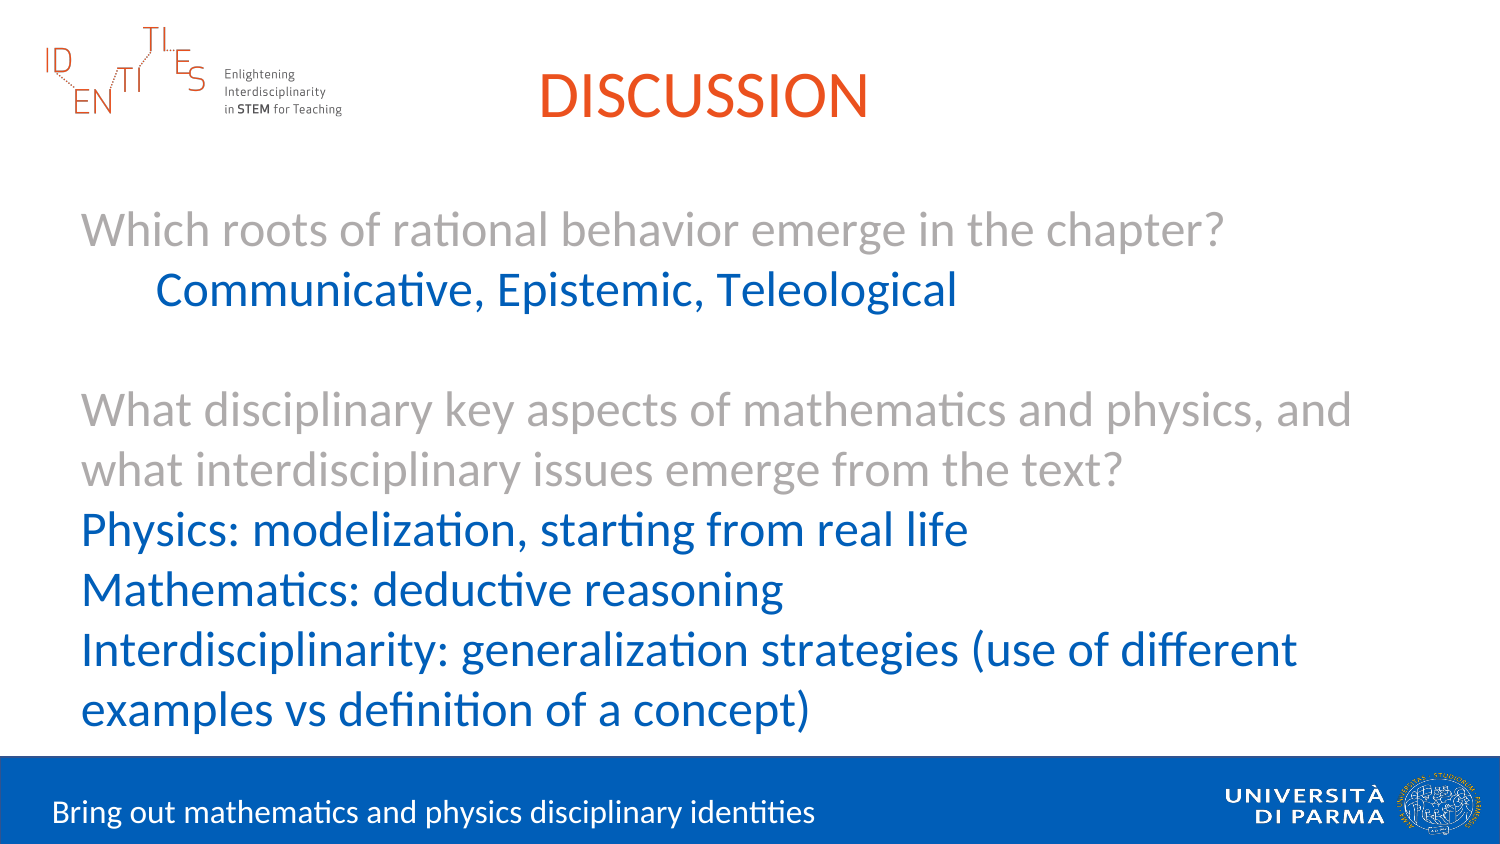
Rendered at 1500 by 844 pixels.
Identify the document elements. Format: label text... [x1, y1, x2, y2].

text_box Which roots of rational behavior emerge in the chapter? Communicative, Epistemic, Teleological What disciplinary key aspects of mathematics and physics, and what interdisciplinary issues emerge from the text? Physics: modelization, starting from real life Mathematics: deductive reasoning Interdisciplinarity: generalization strategies (use of different examples vs definition of a concept) [65, 189, 1436, 750]
picture [46, 24, 342, 119]
text_box Bring out mathematics and physics disciplinary identities [19, 783, 850, 839]
text_box [0, 757, 1500, 844]
picture [1226, 773, 1481, 835]
text_box DISCUSSION [19, 43, 1391, 140]
